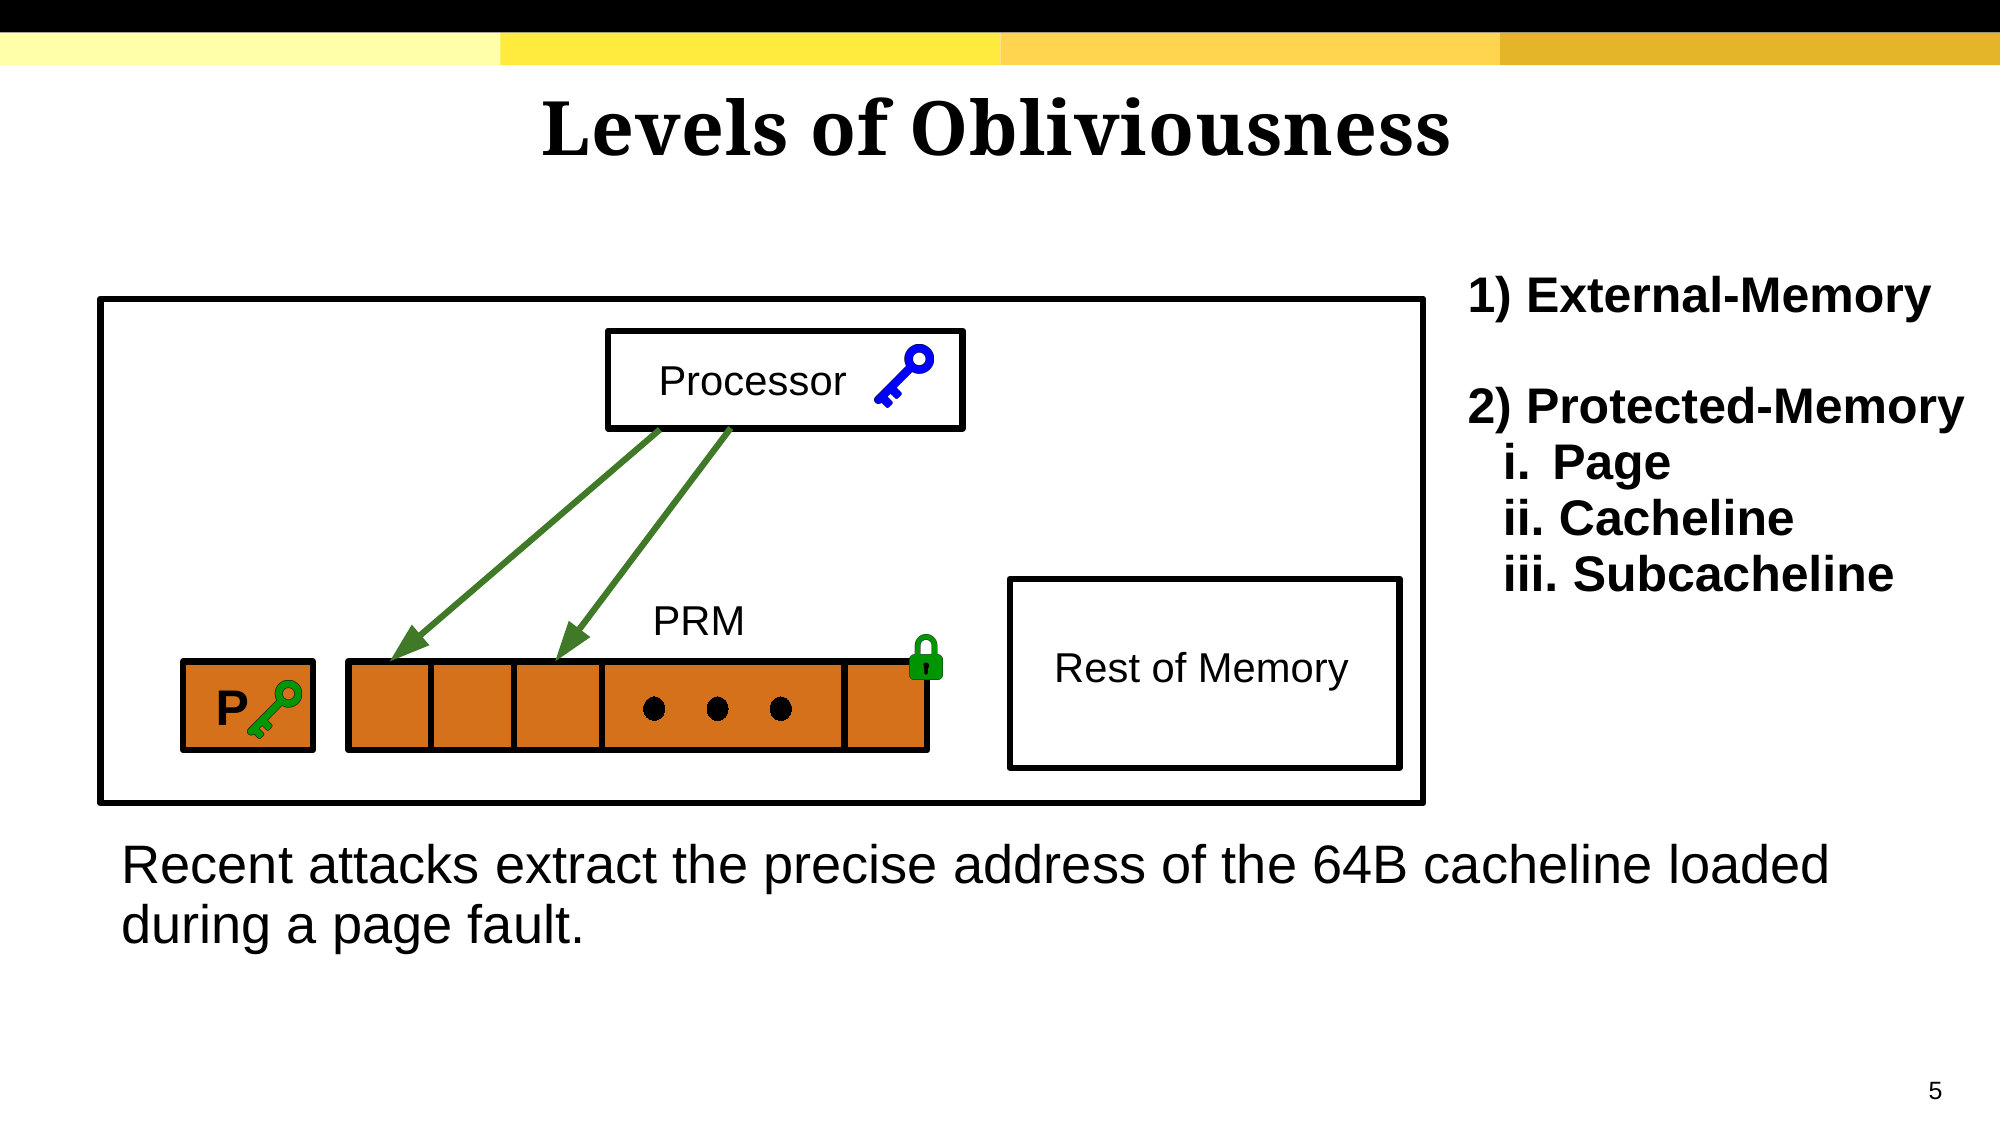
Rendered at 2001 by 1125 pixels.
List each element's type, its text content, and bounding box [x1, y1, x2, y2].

text_box 5 [1913, 1069, 1958, 1113]
text_box External-Memory Protected-Memory Page Cacheline Subcacheline [1452, 259, 1985, 610]
text_box Recent attacks extract the precise address of the 64B cacheline loaded during a page fault. [106, 826, 1855, 1016]
text_box [100, 298, 1424, 804]
title Levels of Obliviousness [48, 59, 1947, 207]
text_box Rest of Memory [1039, 637, 1364, 700]
picture [247, 680, 302, 739]
text_box Processor [643, 350, 880, 417]
picture [874, 344, 934, 408]
picture [909, 634, 943, 680]
text_box P [200, 673, 264, 744]
text_box PRM [637, 590, 761, 652]
